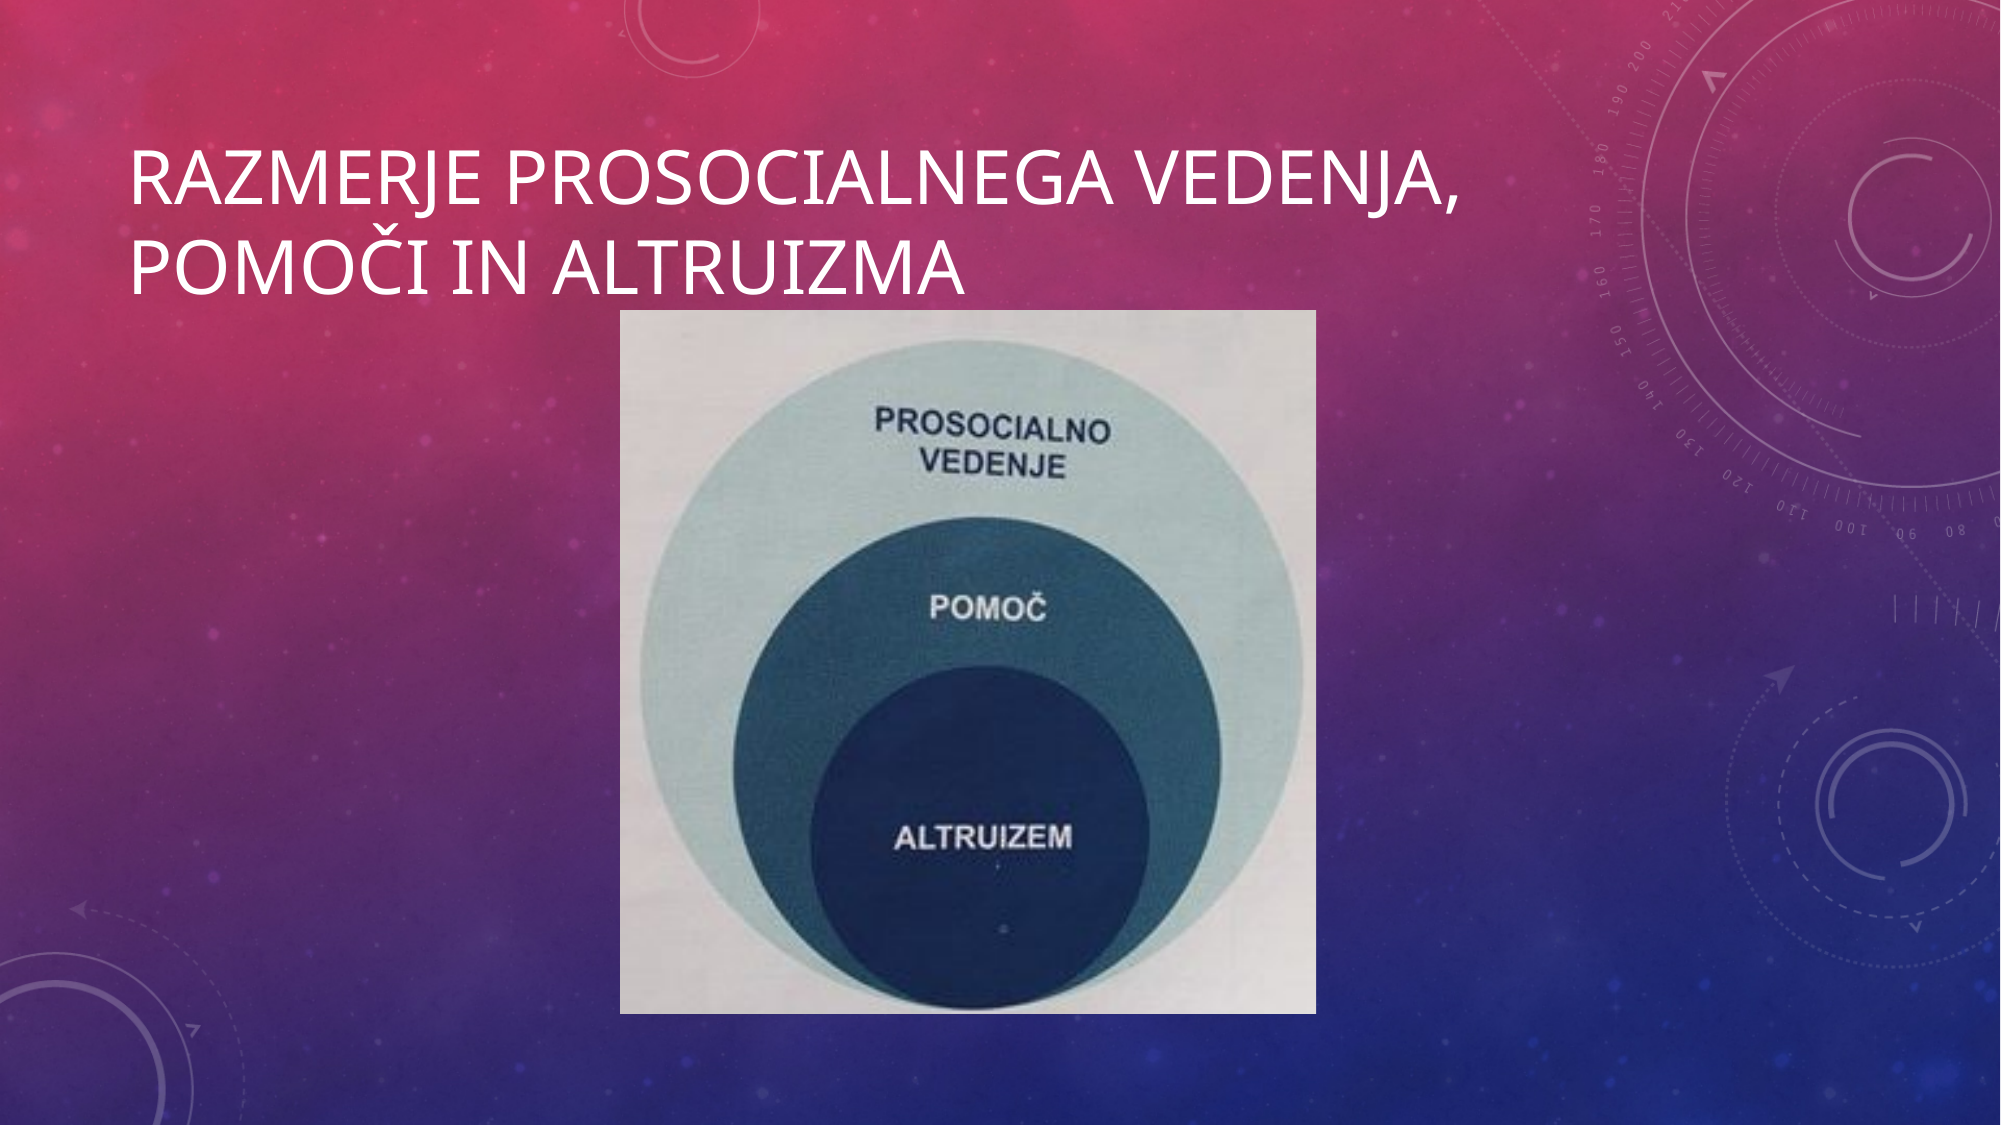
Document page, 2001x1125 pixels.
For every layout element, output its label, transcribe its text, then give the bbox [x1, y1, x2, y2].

title RAZMERJE PROSOCIALNEGA VEDENJA, POMOČI IN ALTRUIZMA [112, 99, 1775, 339]
picture [0, 0, 2001, 1125]
